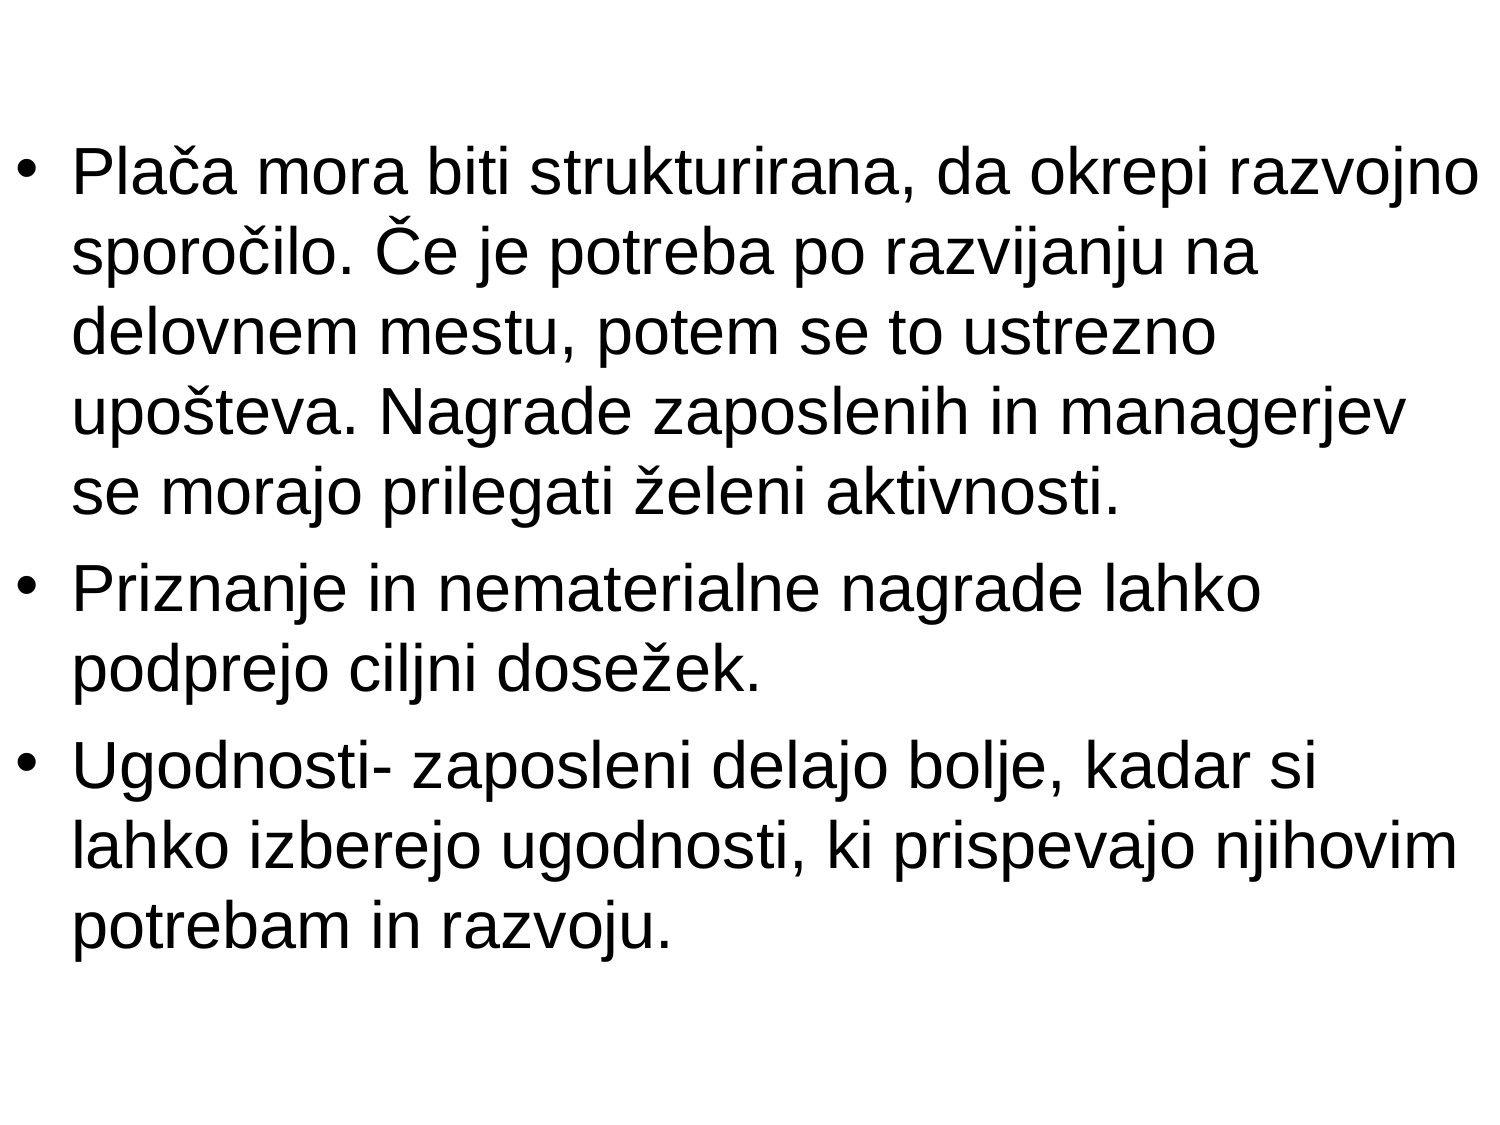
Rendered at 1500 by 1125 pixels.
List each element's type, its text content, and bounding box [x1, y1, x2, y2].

list Plača mora biti strukturirana, da okrepi razvojno sporočilo. Če je potreba po razvijanju na delovnem mestu, potem se to ustrezno upošteva. Nagrade zaposlenih in managerjev se morajo prilegati želeni aktivnosti. Priznanje in nematerialne nagrade lahko podprejo ciljni dosežek. Ugodnosti- zaposleni delajo bolje, kadar si lahko izberejo ugodnosti, ki prispevajo njihovim potrebam in razvoju. [0, 120, 1500, 1125]
